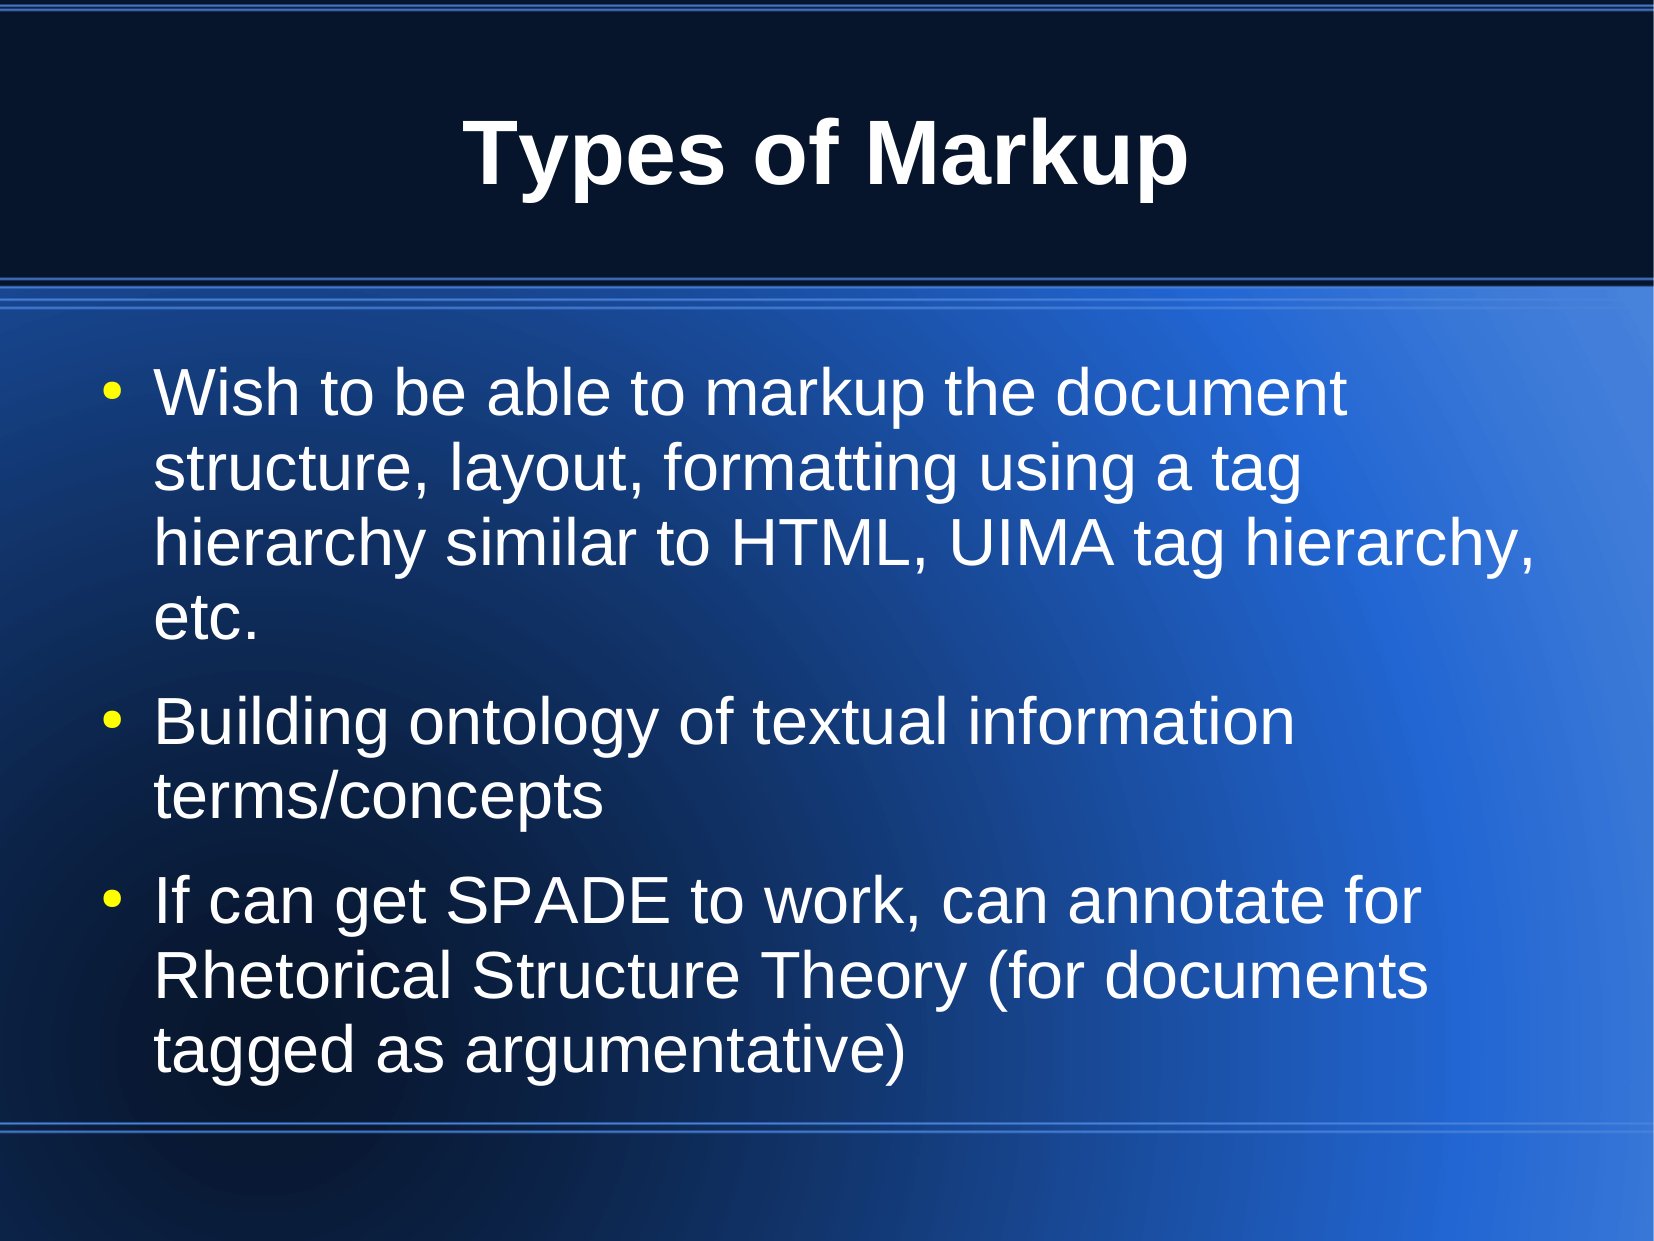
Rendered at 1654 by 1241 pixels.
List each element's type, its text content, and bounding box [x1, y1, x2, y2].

list Wish to be able to markup the document structure, layout, formatting using a tag hierarchy similar to HTML, UIMA tag hierarchy, etc. Building ontology of textual information terms/concepts If can get SPADE to work, can annotate for Rhetorical Structure Theory (for documents tagged as argumentative) [82, 355, 1571, 1159]
title Types of Markup [82, 56, 1571, 250]
picture [0, 0, 1654, 1241]
